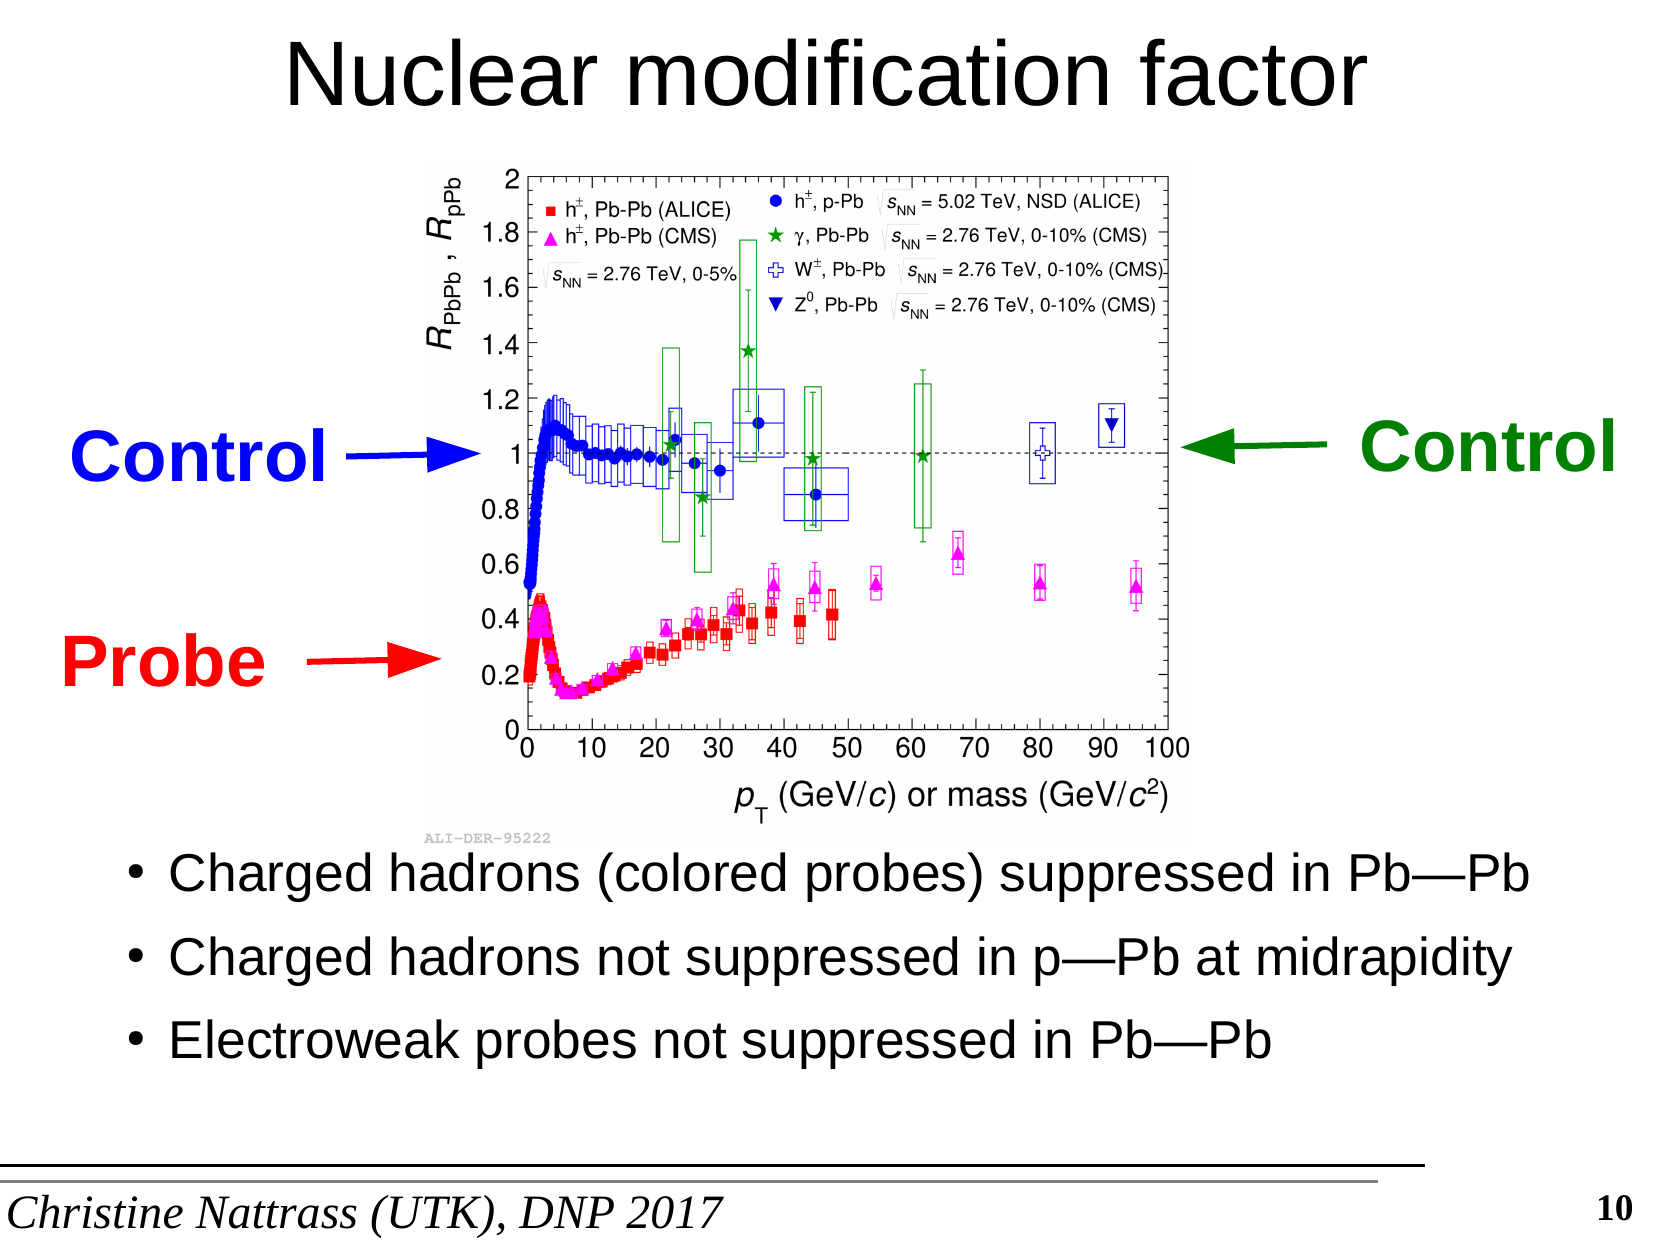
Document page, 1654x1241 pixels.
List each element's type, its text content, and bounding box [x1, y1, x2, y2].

text_box Probe [45, 612, 282, 710]
text_box Control [1344, 397, 1634, 495]
picture [420, 156, 1191, 847]
list Charged hadrons (colored probes) suppressed in Pb—Pb Charged hadrons not suppressed in p—Pb at midrapidity Electroweak probes not suppressed in Pb—Pb [112, 843, 1568, 1169]
text_box Control [55, 407, 345, 505]
title Nuclear modification factor [82, 8, 1571, 139]
